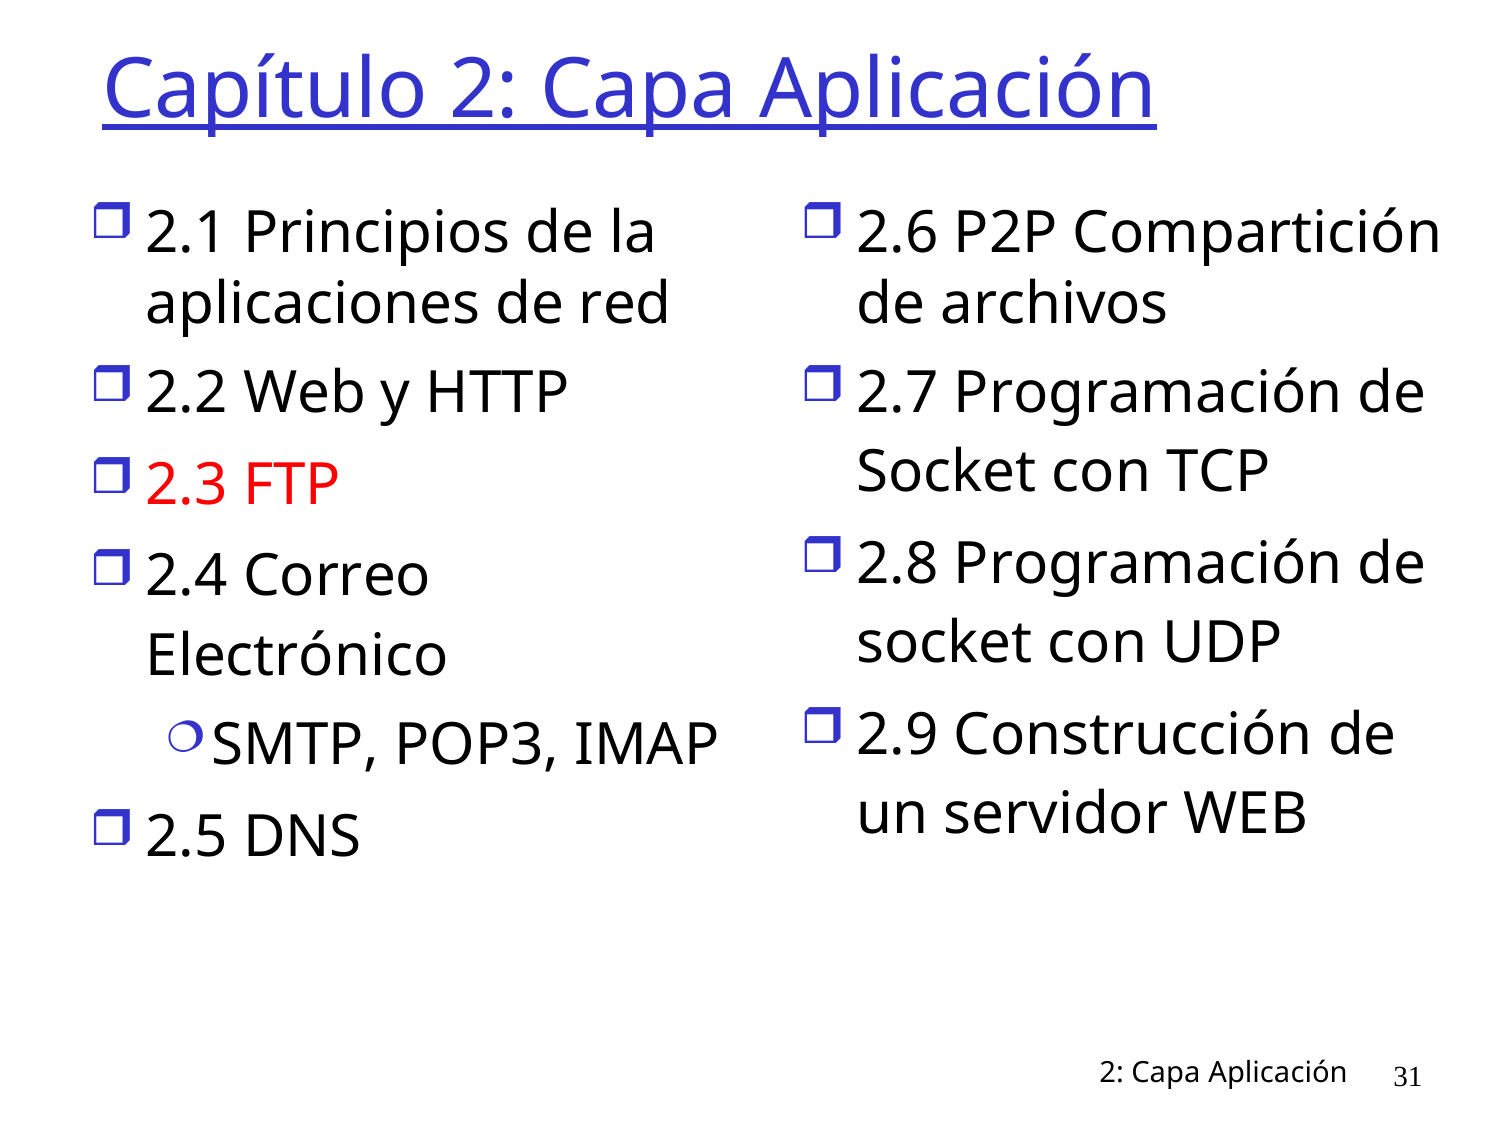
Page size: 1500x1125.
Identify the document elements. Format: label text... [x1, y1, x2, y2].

list 2.1 Principios de la aplicaciones de red 2.2 Web y HTTP 2.3 FTP 2.4 Correo Electrónico SMTP, POP3, IMAP 2.5 DNS [75, 187, 753, 1066]
title Capítulo 2: Capa Aplicación [87, 15, 1463, 158]
list 2.6 P2P Compartición de archivos 2.7 Programación de Socket con TCP 2.8 Programación de socket con UDP 2.9 Construcción de un servidor WEB [785, 187, 1464, 1066]
